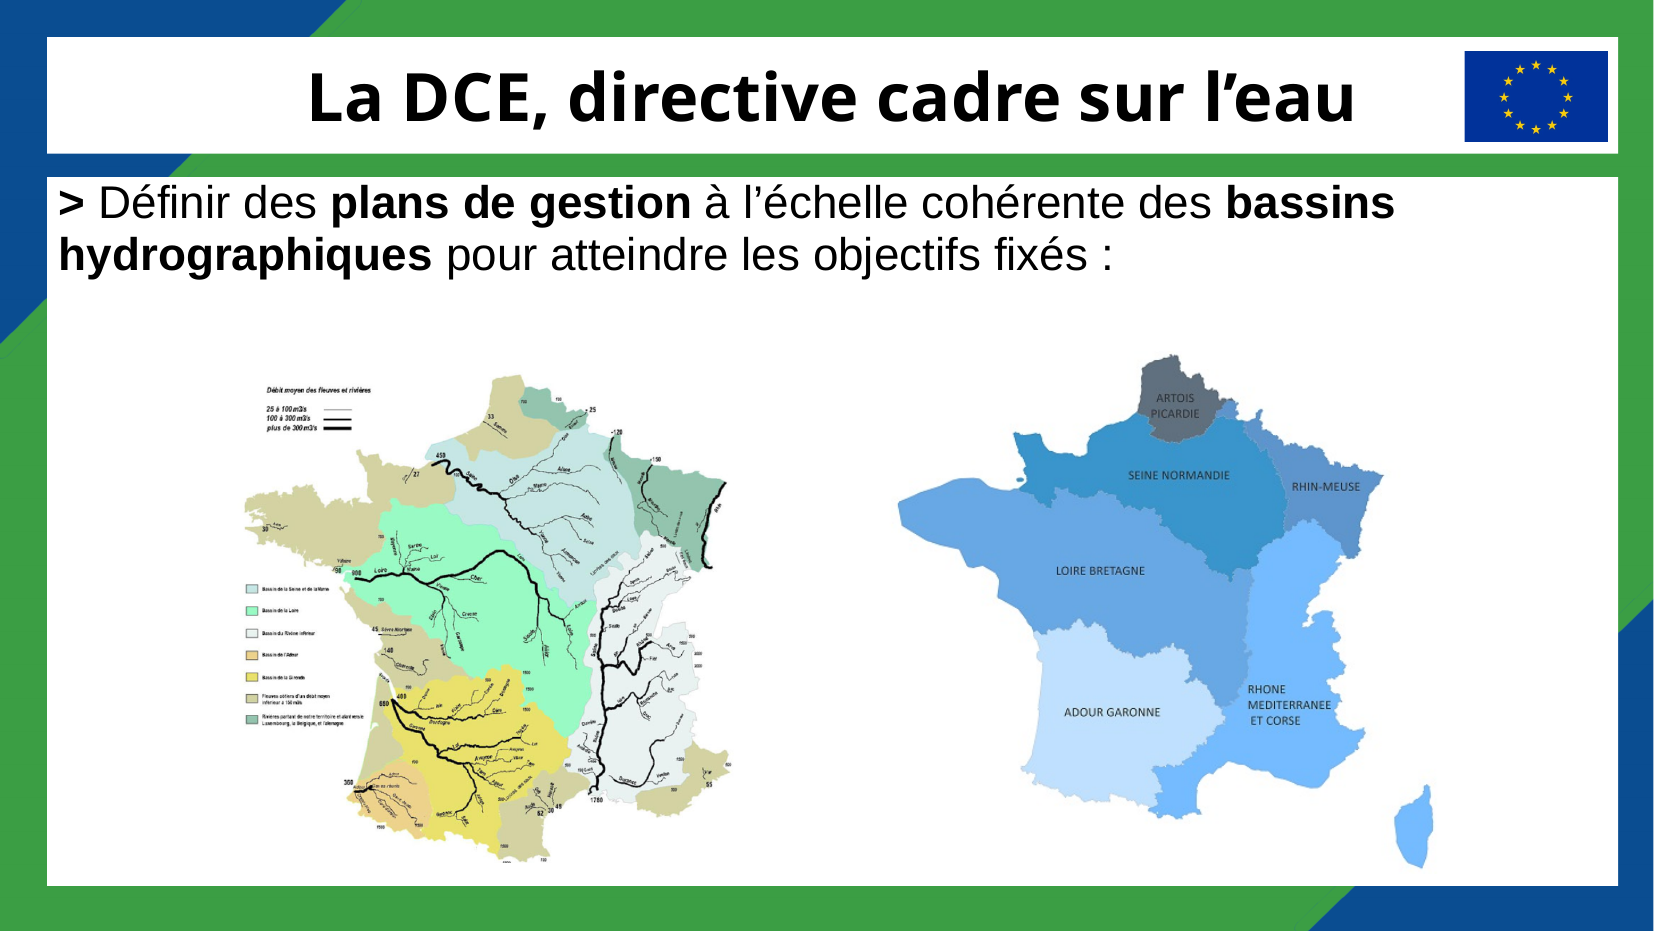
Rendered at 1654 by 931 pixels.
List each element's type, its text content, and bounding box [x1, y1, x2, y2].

title > Définir des plans de gestion à l’échelle cohérente des bassins hydrographiques pour atteindre les objectifs fixés : [47, 177, 1619, 886]
title La DCE, directive cadre sur l’eau [47, 37, 1619, 154]
picture [0, 0, 1654, 931]
